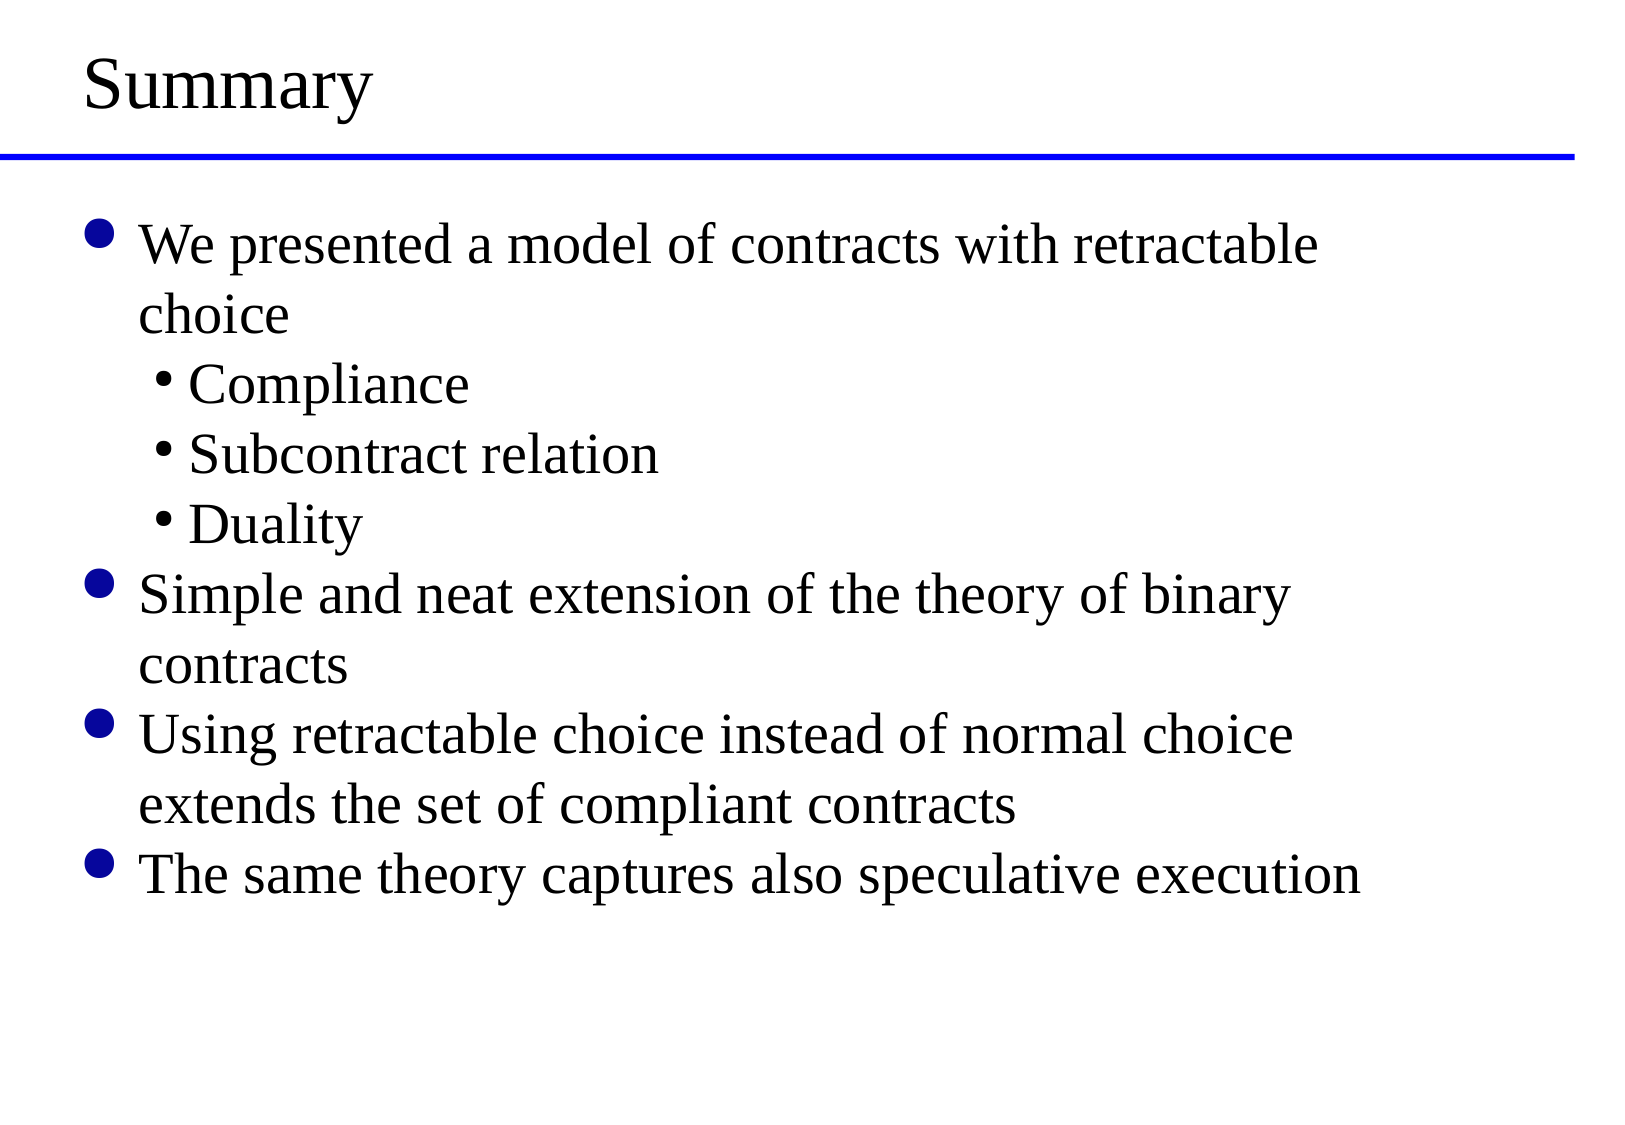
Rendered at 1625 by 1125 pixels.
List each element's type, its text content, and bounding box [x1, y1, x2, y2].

text_box Summary [67, 27, 1544, 131]
text_box We presented a model of contracts with retractable choice Compliance Subcontract relation Duality Simple and neat extension of the theory of binary contracts Using retractable choice instead of normal choice extends the set of compliant contracts The same theory captures also speculative execution [67, 198, 1478, 1061]
